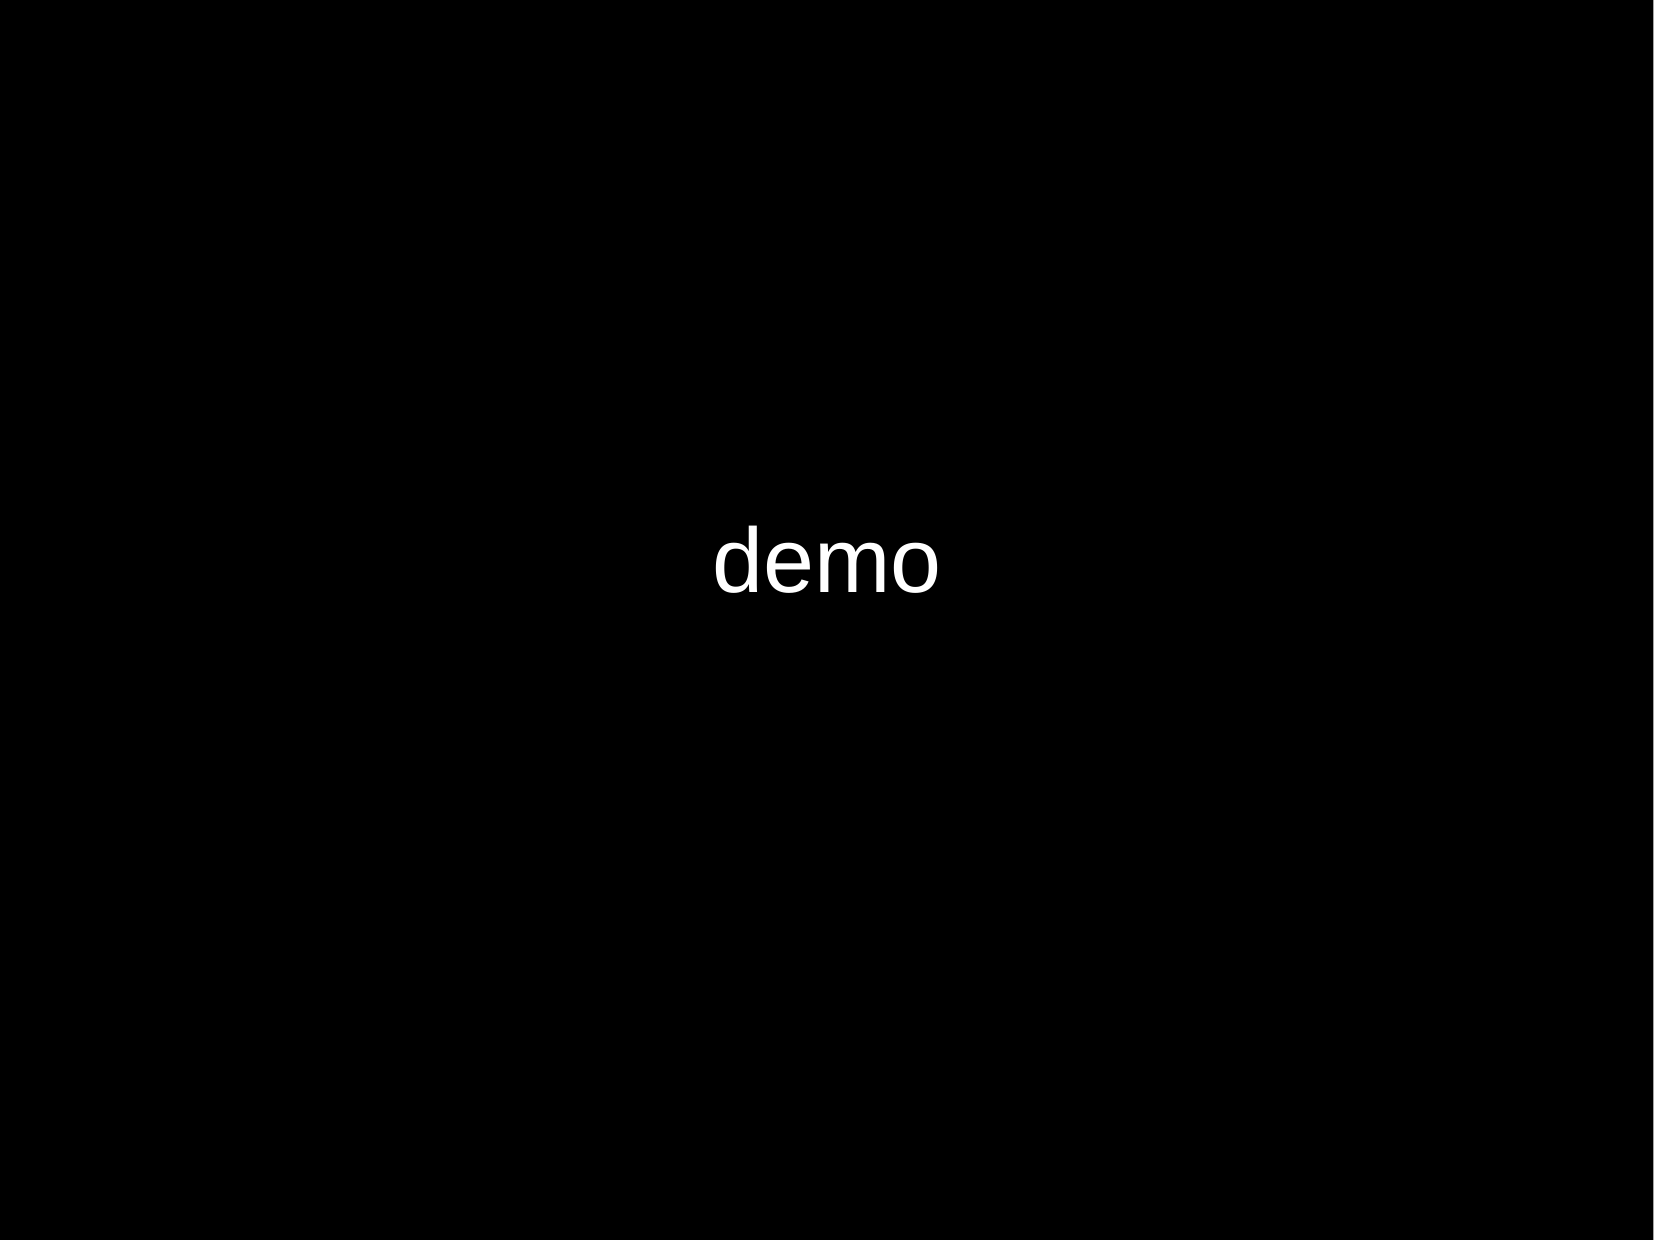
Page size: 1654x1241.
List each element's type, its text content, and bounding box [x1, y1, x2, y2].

title demo [82, 464, 1571, 657]
